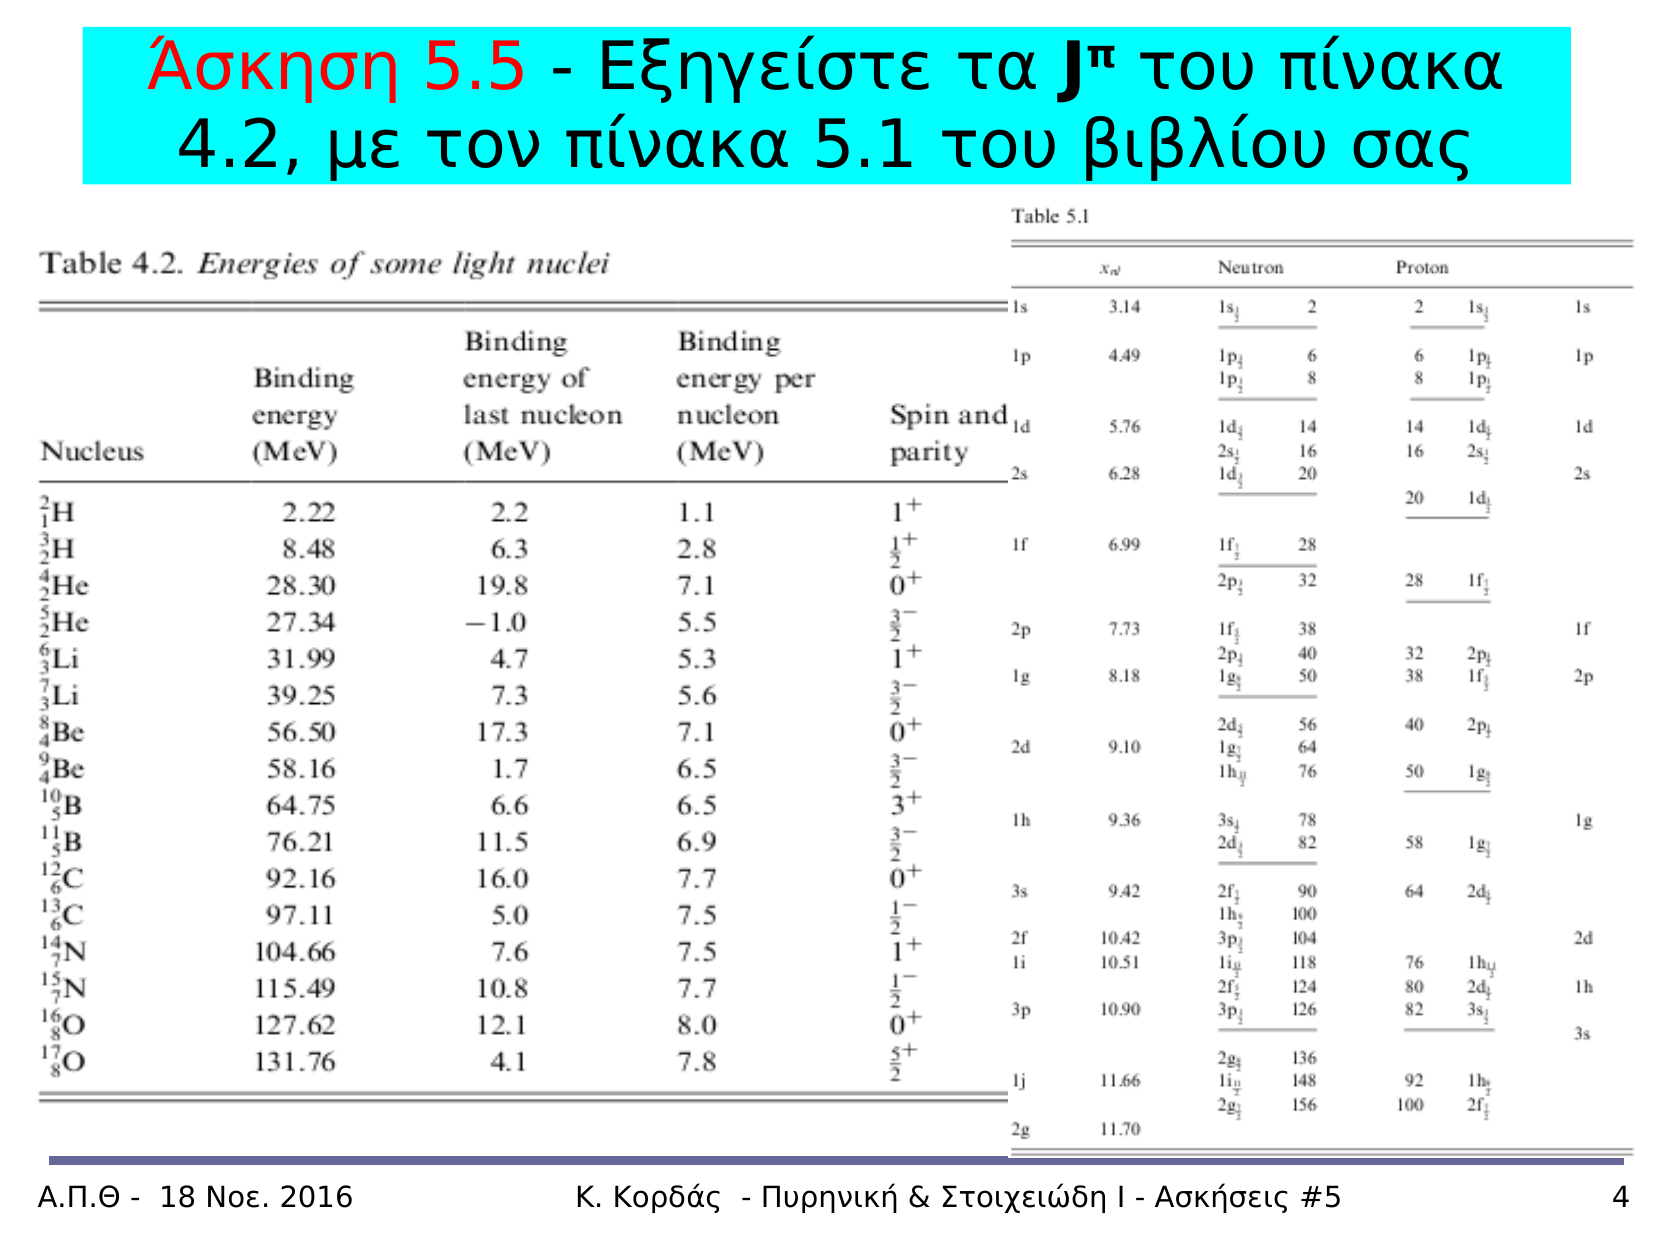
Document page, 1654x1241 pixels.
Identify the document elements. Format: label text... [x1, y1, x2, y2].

picture [24, 197, 1642, 1158]
title Άσκηση 5.5 - Εξηγείστε τα Jπ του πίνακα 4.2, με τον πίνακα 5.1 του βιβλίου σας [82, 26, 1571, 185]
